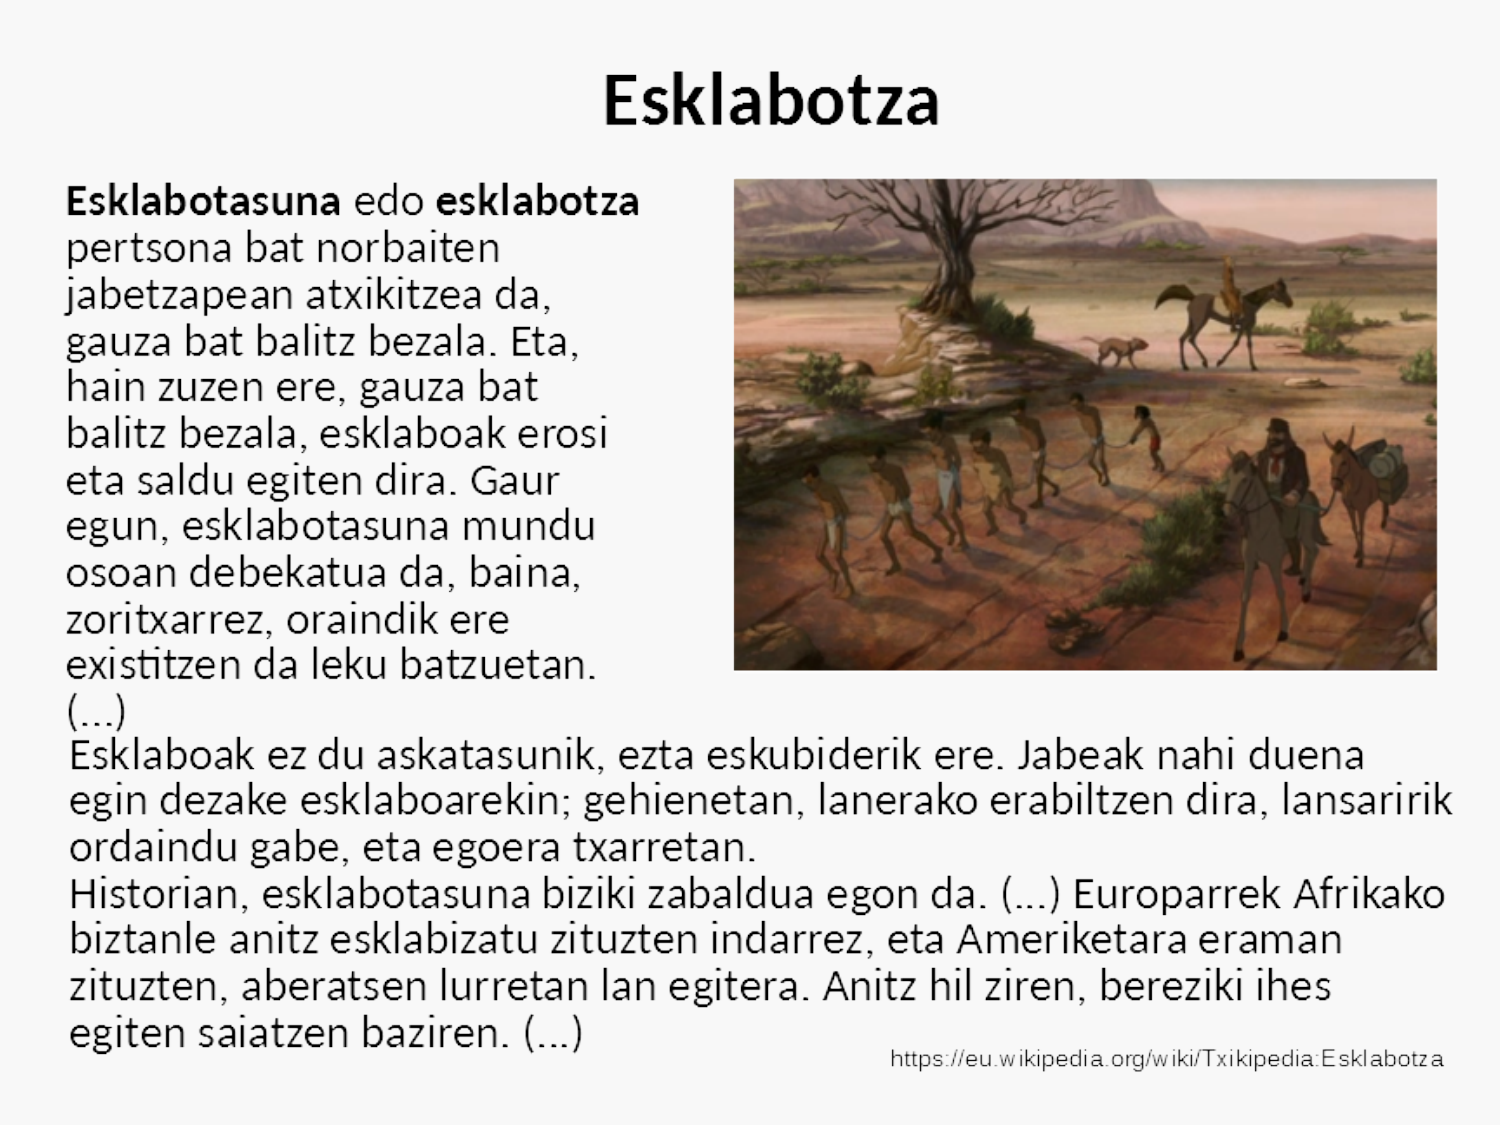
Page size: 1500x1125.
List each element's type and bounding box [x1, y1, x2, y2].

picture [55, 42, 1500, 1086]
